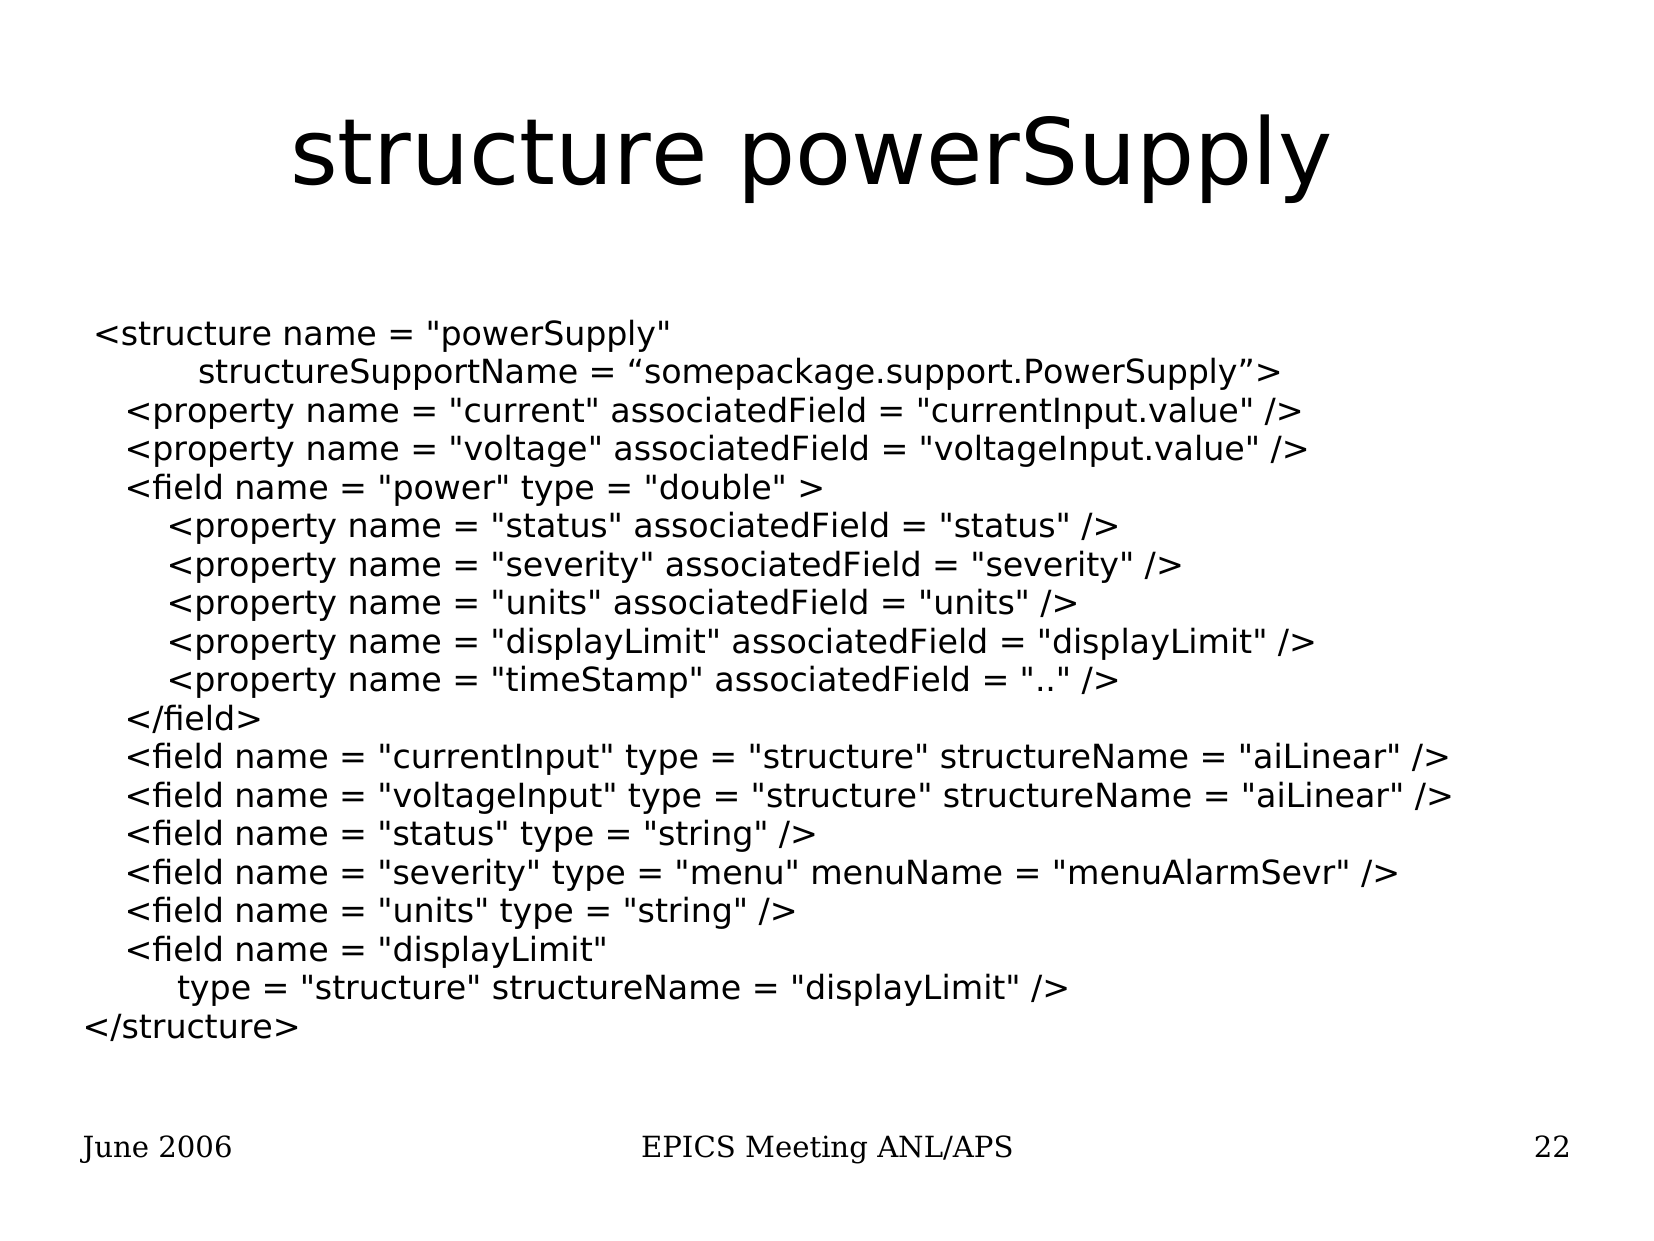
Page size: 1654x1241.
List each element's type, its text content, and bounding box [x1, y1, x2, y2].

subtitle <structure name = "powerSupply" structureSupportName = “somepackage.support.PowerSupply”> <property name = "current" associatedField = "currentInput.value" /> <property name = "voltage" associatedField = "voltageInput.value" /> <field name = "power" type = "double" > <property name = "status" associatedField = "status" /> <property name = "severity" associatedField = "severity" /> <property name = "units" associatedField = "units" /> <property name = "displayLimit" associatedField = "displayLimit" /> <property name = "timeStamp" associatedField = ".." /> </field> <field name = "currentInput" type = "structure" structureName = "aiLinear" /> <field name = "voltageInput" type = "structure" structureName = "aiLinear" /> <field name = "status" type = "string" /> <field name = "severity" type = "menu" menuName = "menuAlarmSevr" /> <field name = "units" type = "string" /> <field name = "displayLimit" type = "structure" structureName = "displayLimit" /> </structure> [82, 297, 1571, 1102]
title structure powerSupply [82, 49, 1571, 257]
